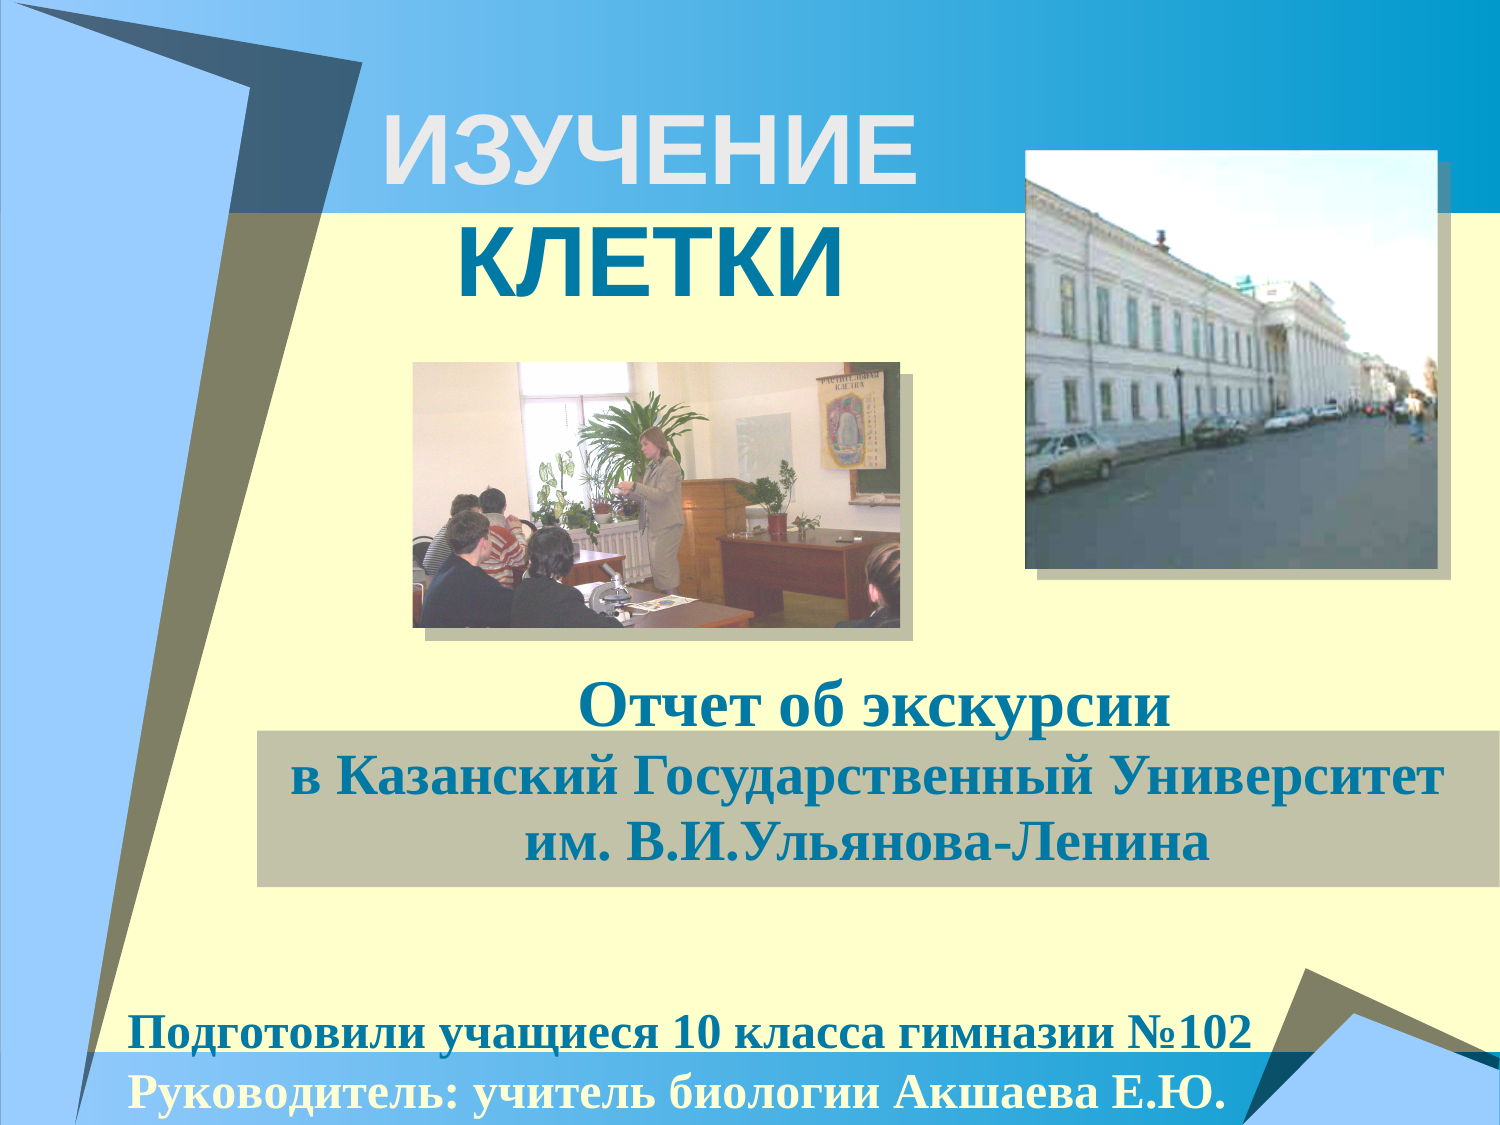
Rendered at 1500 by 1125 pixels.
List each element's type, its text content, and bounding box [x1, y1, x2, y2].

text_box Подготовили учащиеся 10 класса гимназии №102 Руководитель: учитель биологии Акшаева Е.Ю. [112, 1002, 1301, 1125]
picture [1025, 149, 1438, 569]
title ИЗУЧЕНИЕ КЛЕТКИ [354, 86, 948, 325]
subtitle Отчет об экскурсии в Казанский Государственный Университет им. В.И.Ульянова-Ленина [200, 662, 1500, 888]
picture [412, 362, 901, 628]
